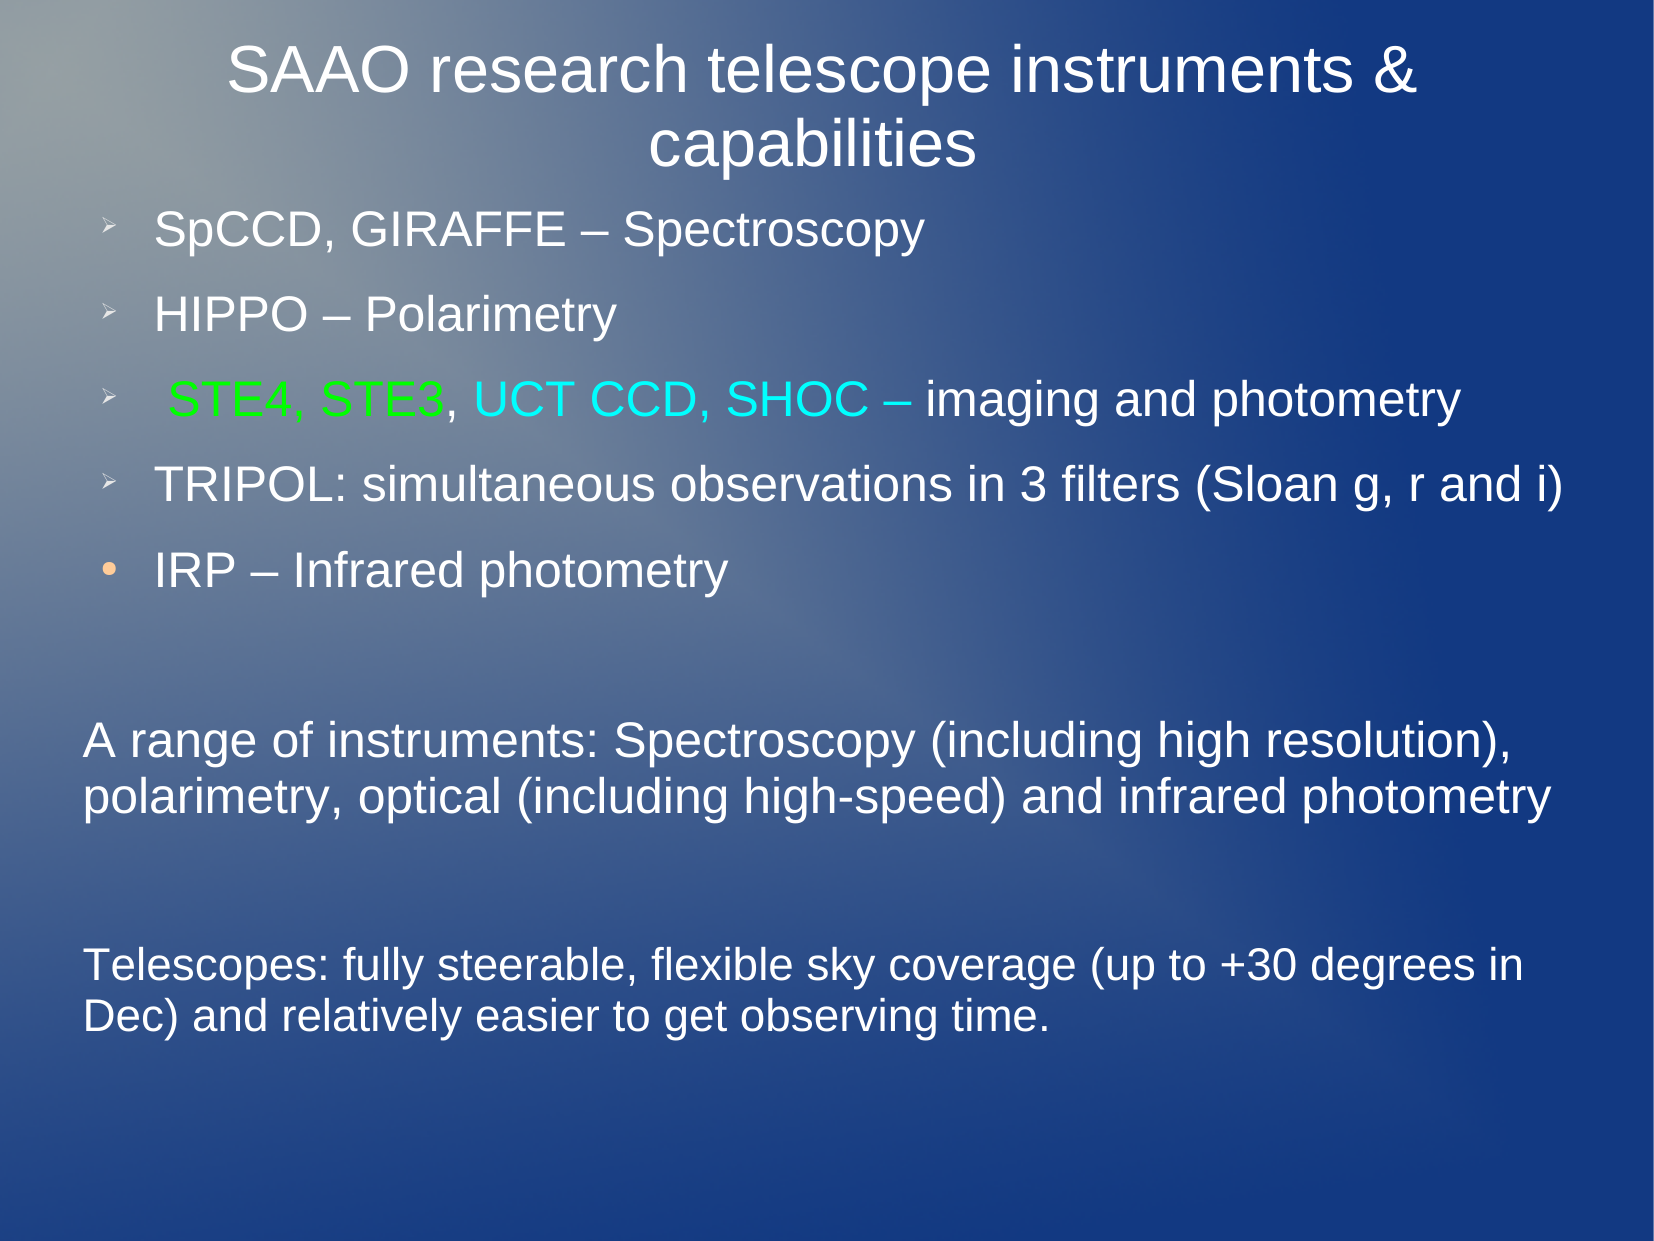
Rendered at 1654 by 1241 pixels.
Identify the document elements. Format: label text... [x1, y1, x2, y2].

picture [0, 0, 1654, 1241]
list SpCCD, GIRAFFE – Spectroscopy HIPPO – Polarimetry STE4, STE3, UCT CCD, SHOC – imaging and photometry TRIPOL: simultaneous observations in 3 filters (Sloan g, r and i) IRP – Infrared photometry A range of instruments: Spectroscopy (including high resolution), polarimetry, optical (including high-speed) and infrared photometry Telescopes: fully steerable, flexible sky coverage (up to +30 degrees in Dec) and relatively easier to get observing time. [82, 200, 1595, 1079]
title SAAO research telescope instruments & capabilities [116, 0, 1529, 200]
